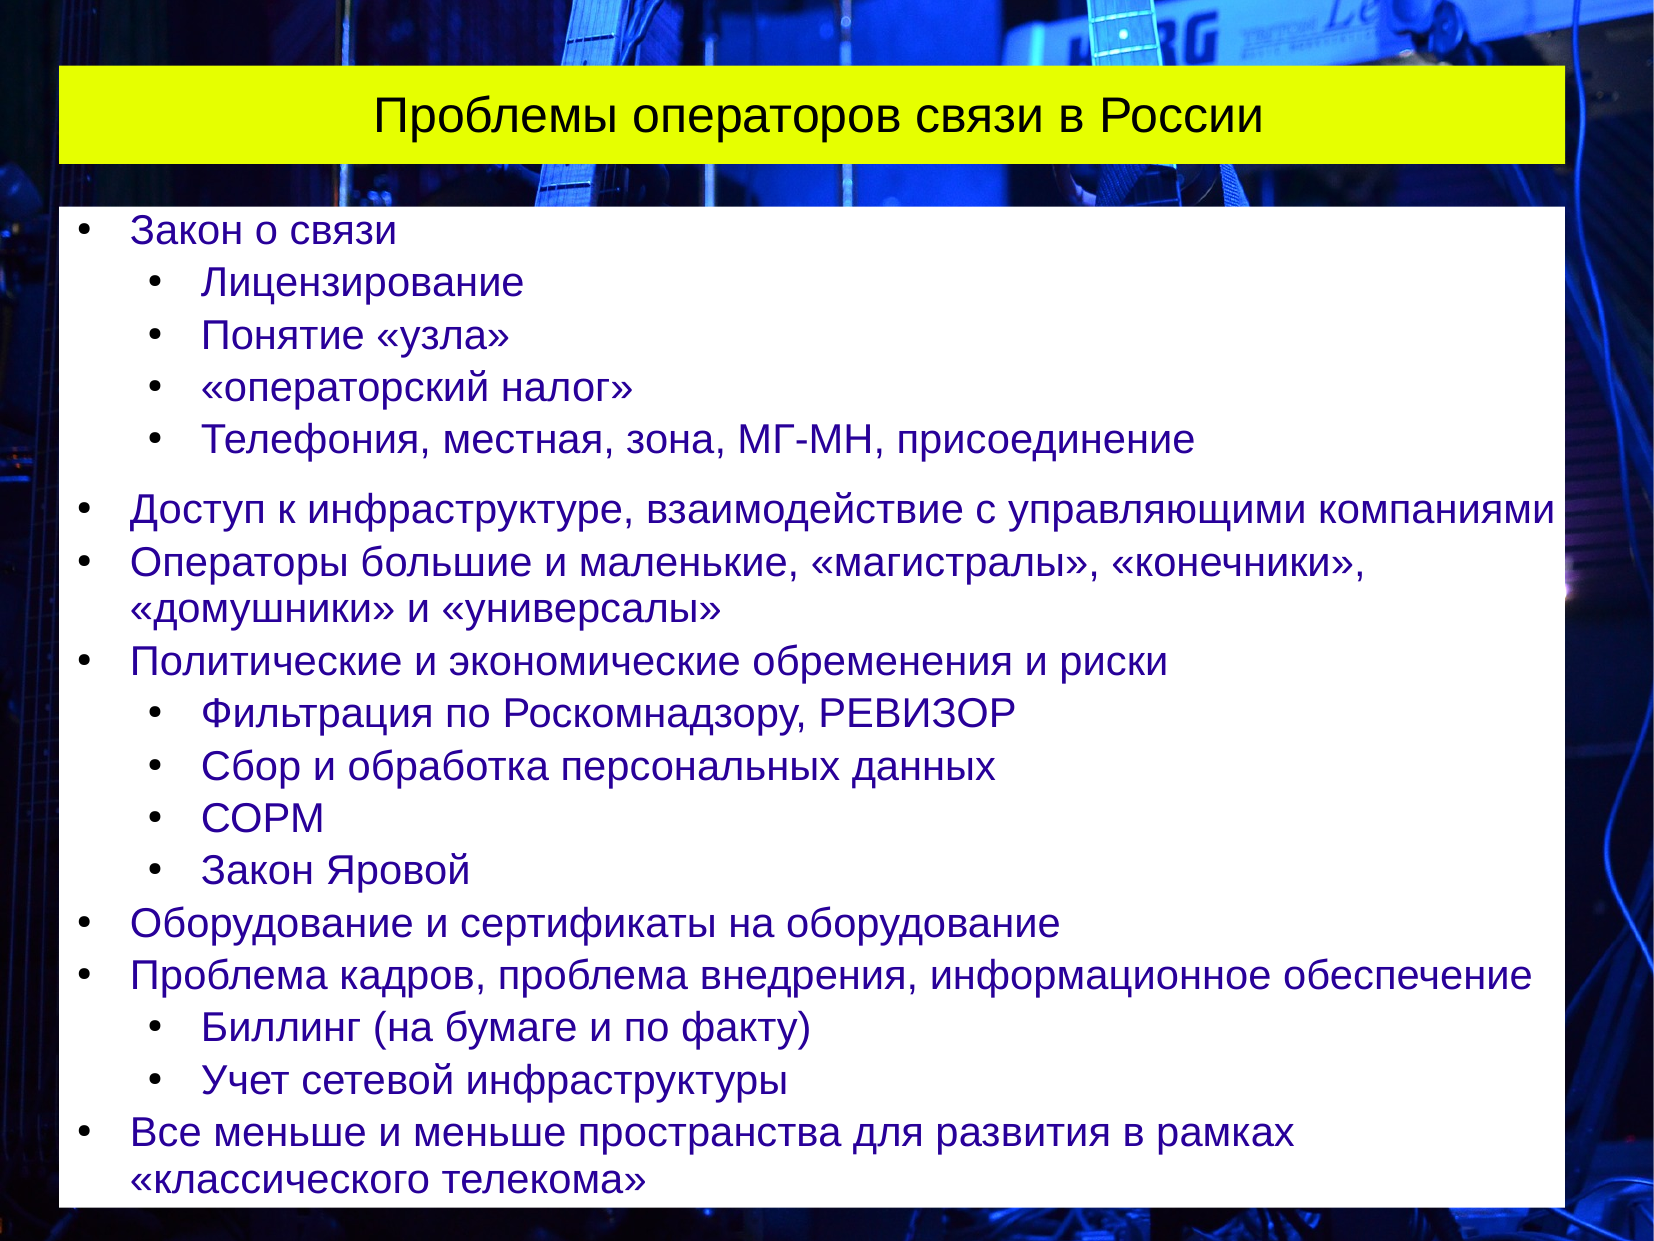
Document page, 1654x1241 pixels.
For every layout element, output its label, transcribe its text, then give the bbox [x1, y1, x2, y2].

title Проблемы операторов связи в России [59, 65, 1566, 164]
picture [0, 0, 1654, 1241]
list Закон о связи Лицензирование Понятие «узла» «операторский налог» Телефония, местная, зона, МГ-МН, присоединение Доступ к инфраструктуре, взаимодействие с управляющими компаниями Операторы большие и маленькие, «магистралы», «конечники», «домушники» и «универсалы» Политические и экономические обременения и риски Фильтрация по Роскомнадзору, РЕВИЗОР Сбор и обработка персональных данных СОРМ Закон Яровой Оборудование и сертификаты на оборудование Проблема кадров, проблема внедрения, информационное обеспечение Биллинг (на бумаге и по факту) Учет сетевой инфраструктуры Все меньше и меньше пространства для развития в рамках «классического телекома» [59, 206, 1565, 1208]
